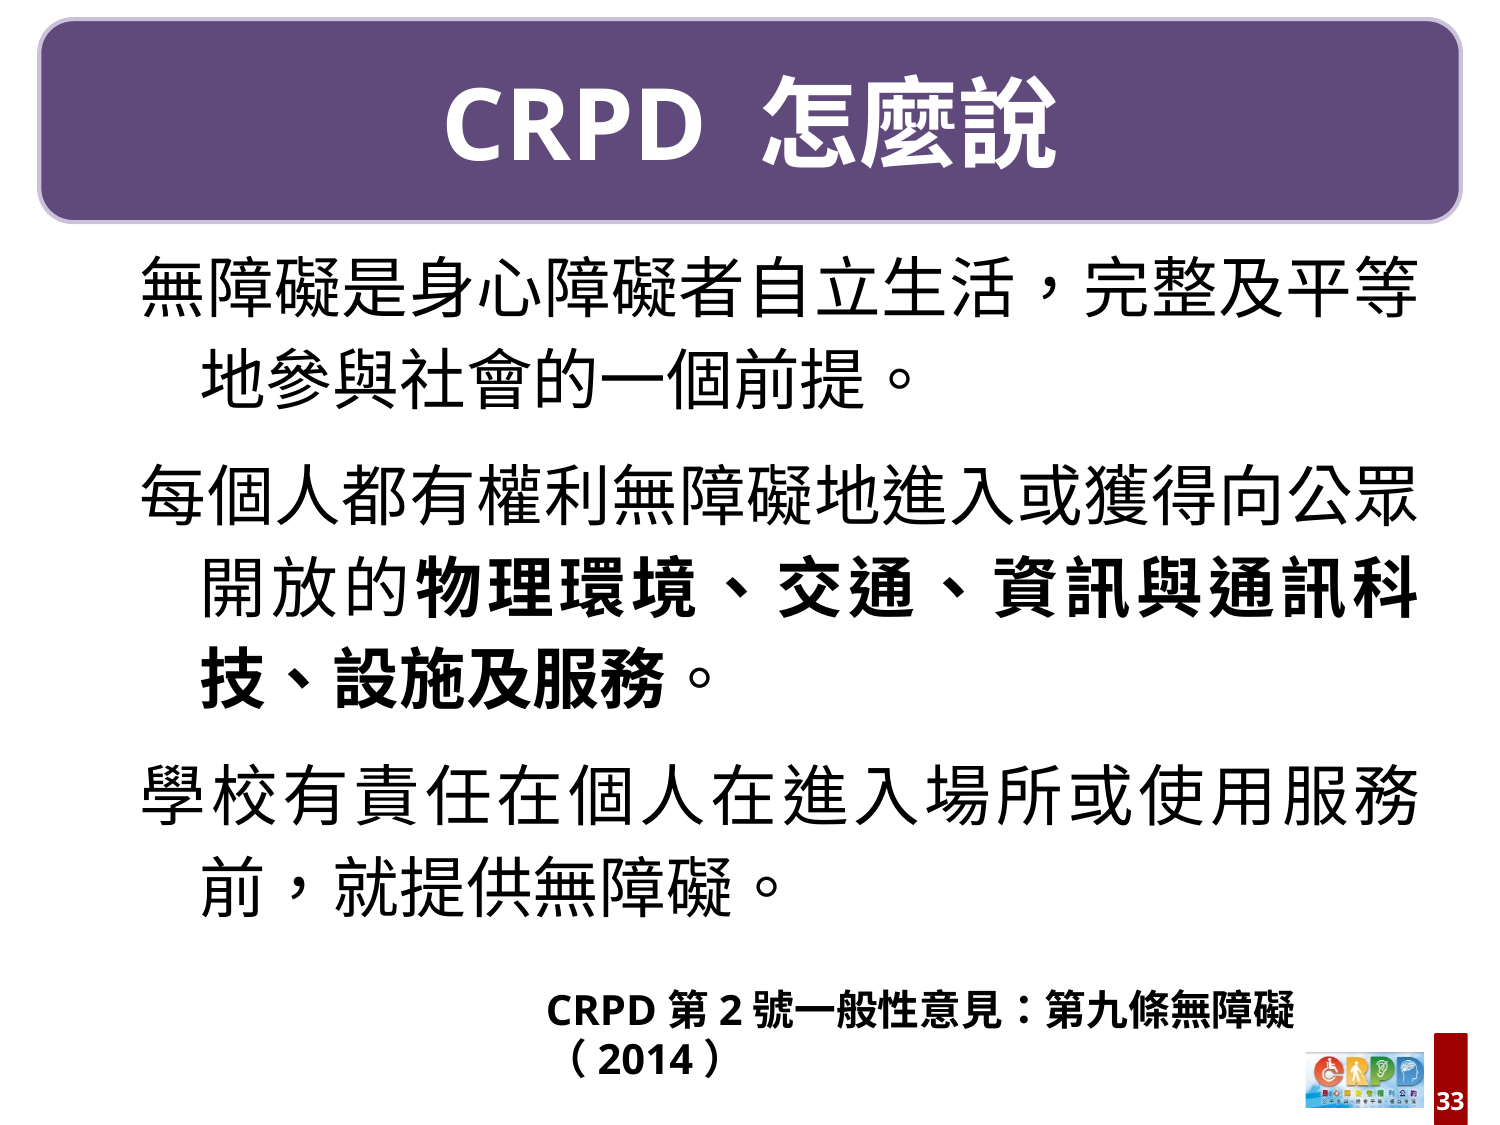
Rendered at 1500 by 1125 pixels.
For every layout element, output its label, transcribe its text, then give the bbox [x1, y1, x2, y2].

text_box 無障礙是身心障礙者自立生活，完整及平等地參與社會的一個前提。 每個人都有權利無障礙地進入或獲得向公眾開放的物理環境、交通、資訊與通訊科技、設施及服務。 學校有責任在個人在進入場所或使用服務前，就提供無障礙。 [64, 226, 1436, 913]
text_box CRPD 怎麼說 [39, 19, 1461, 223]
text_box 33 [1416, 1076, 1485, 1125]
text_box CRPD第2號一般性意見：第九條無障礙（2014） [531, 976, 1417, 1091]
